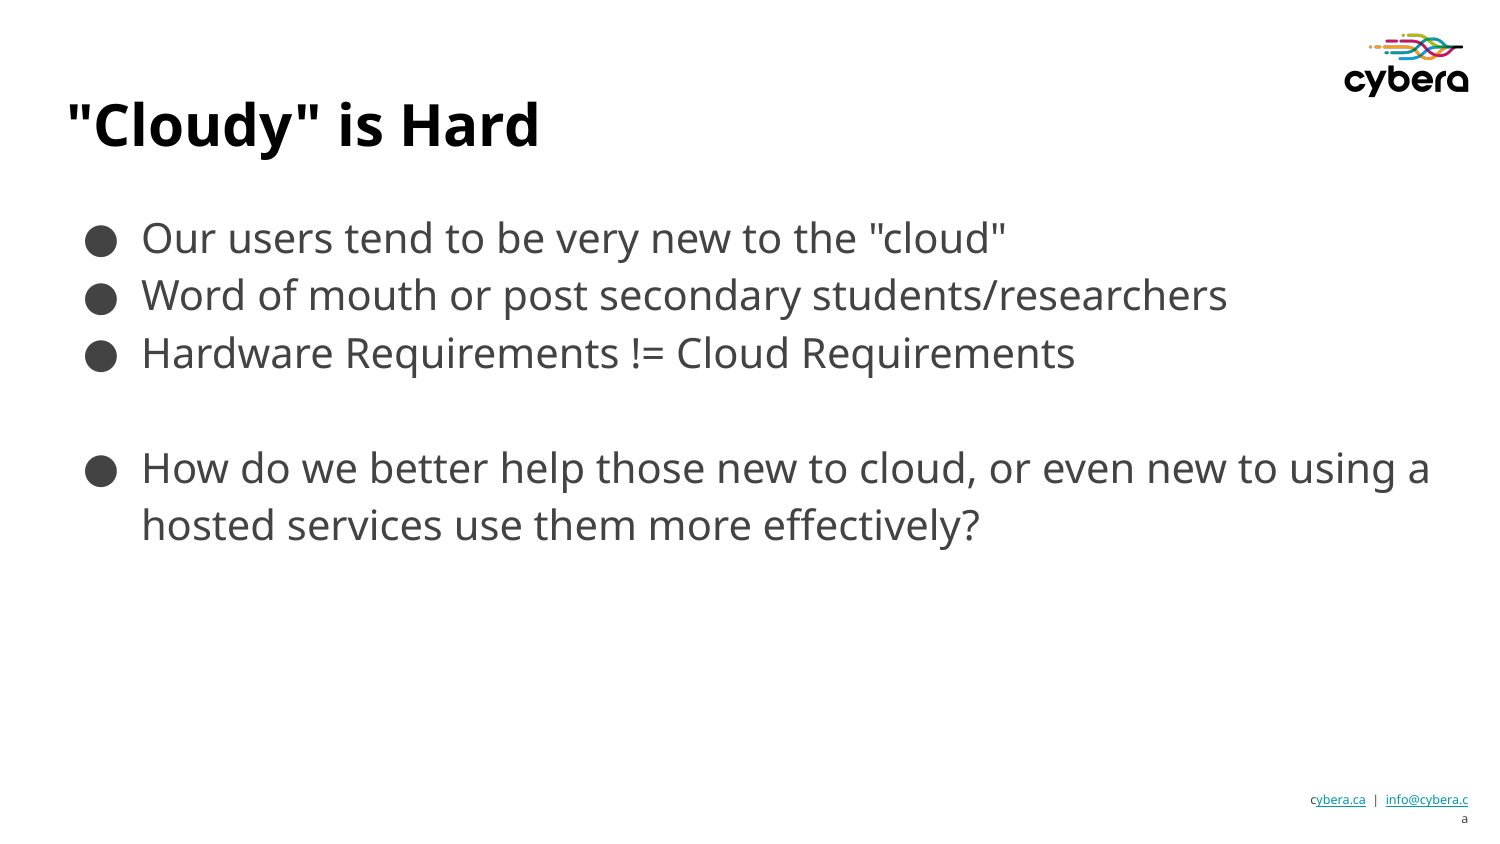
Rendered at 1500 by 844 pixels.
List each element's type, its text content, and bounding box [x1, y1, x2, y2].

picture [1344, 33, 1469, 98]
list Our users tend to be very new to the "cloud" Word of mouth or post secondary students/researchers Hardware Requirements != Cloud Requirements How do we better help those new to cloud, or even new to using a hosted services use them more effectively? [51, 189, 1451, 750]
title "Cloudy" is Hard [51, 72, 1314, 167]
